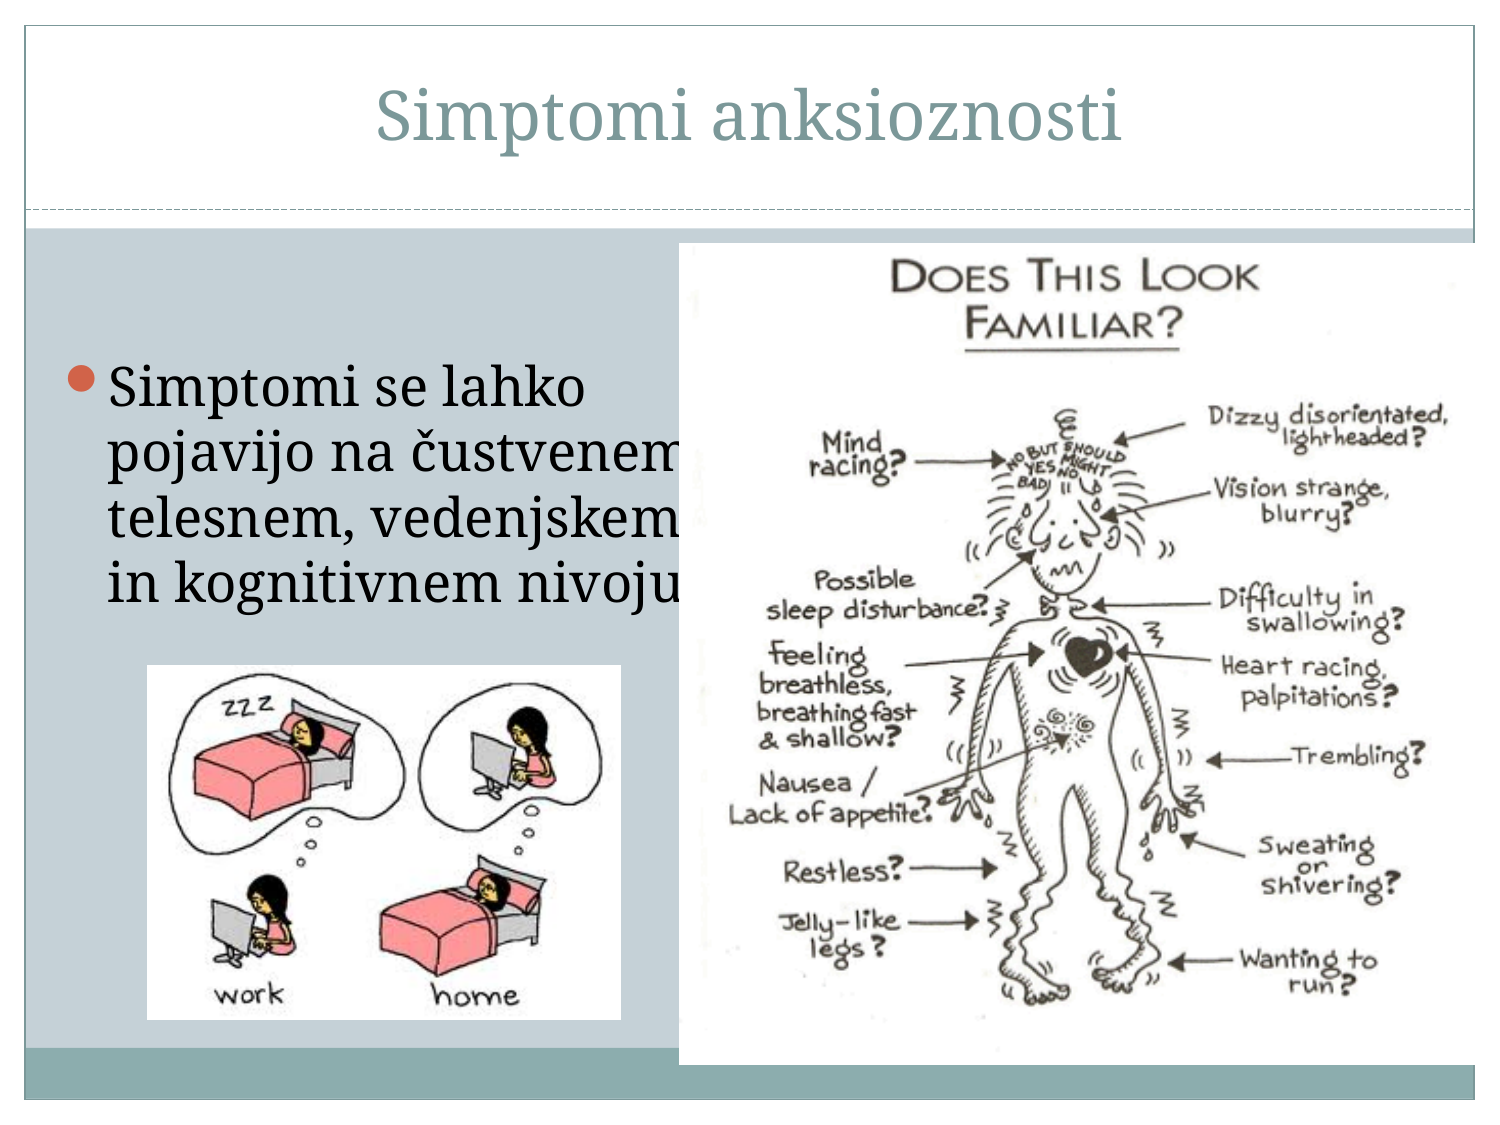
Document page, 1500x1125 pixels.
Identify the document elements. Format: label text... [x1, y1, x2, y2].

picture [147, 665, 621, 1020]
title Simptomi anksioznosti [49, 37, 1450, 162]
picture [679, 243, 1481, 1065]
list Simptomi se lahko pojavijo na čustvenem, telesnem, vedenjskem in kognitivnem nivoju. [49, 250, 679, 646]
